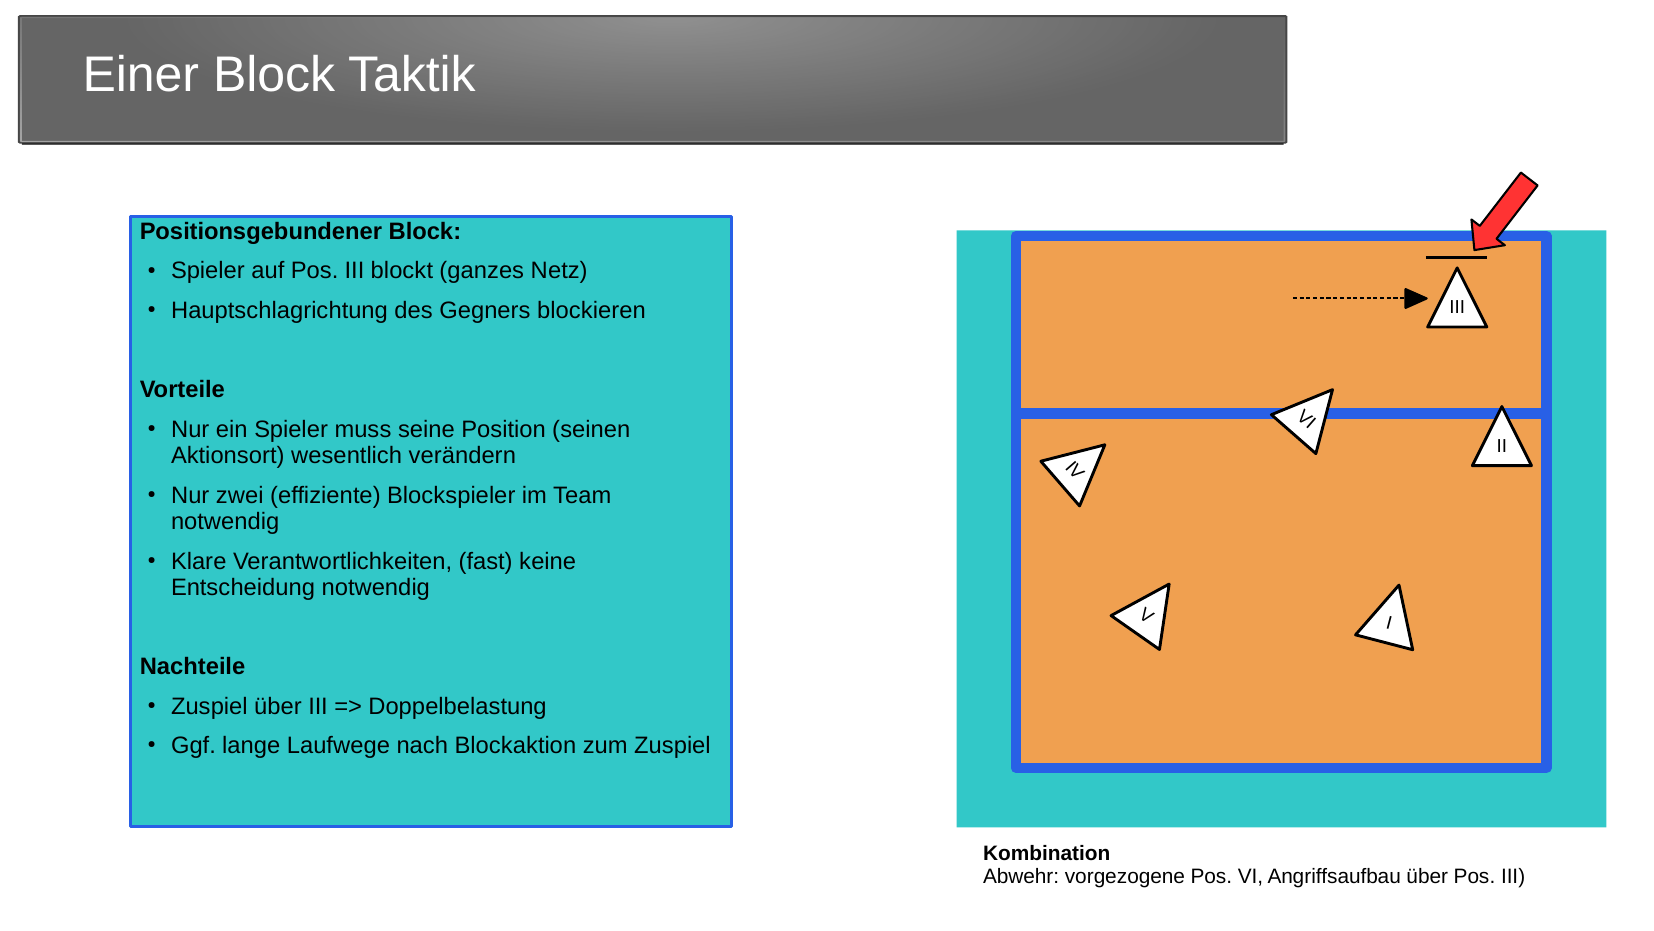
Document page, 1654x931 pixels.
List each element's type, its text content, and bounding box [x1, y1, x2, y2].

text_box IV [1040, 444, 1105, 506]
text_box [1471, 172, 1538, 251]
text_box II [1472, 406, 1532, 466]
text_box Kombination Abwehr: vorgezogene Pos. VI, Angriffsaufbau über Pos. III) [968, 833, 1607, 919]
text_box I [1355, 585, 1413, 650]
text_box III [1427, 267, 1487, 327]
text_box VI [1271, 389, 1333, 454]
title Einer Block Taktik [82, 29, 1235, 119]
text_box V [1111, 584, 1170, 650]
list Positionsgebundener Block: Spieler auf Pos. III blockt (ganzes Netz) Hauptschlagrichtung des Gegners blockieren Vorteile Nur ein Spieler muss seine Position (seinen Aktionsort) wesentlich verändern Nur zwei (effiziente) Blockspieler im Team notwendig Klare Verantwortlichkeiten, (fast) keine Entscheidung notwendig Nachteile Zuspiel über III => Doppelbelastung Ggf. lange Laufwege nach Blockaktion zum Zuspiel f [130, 216, 732, 827]
